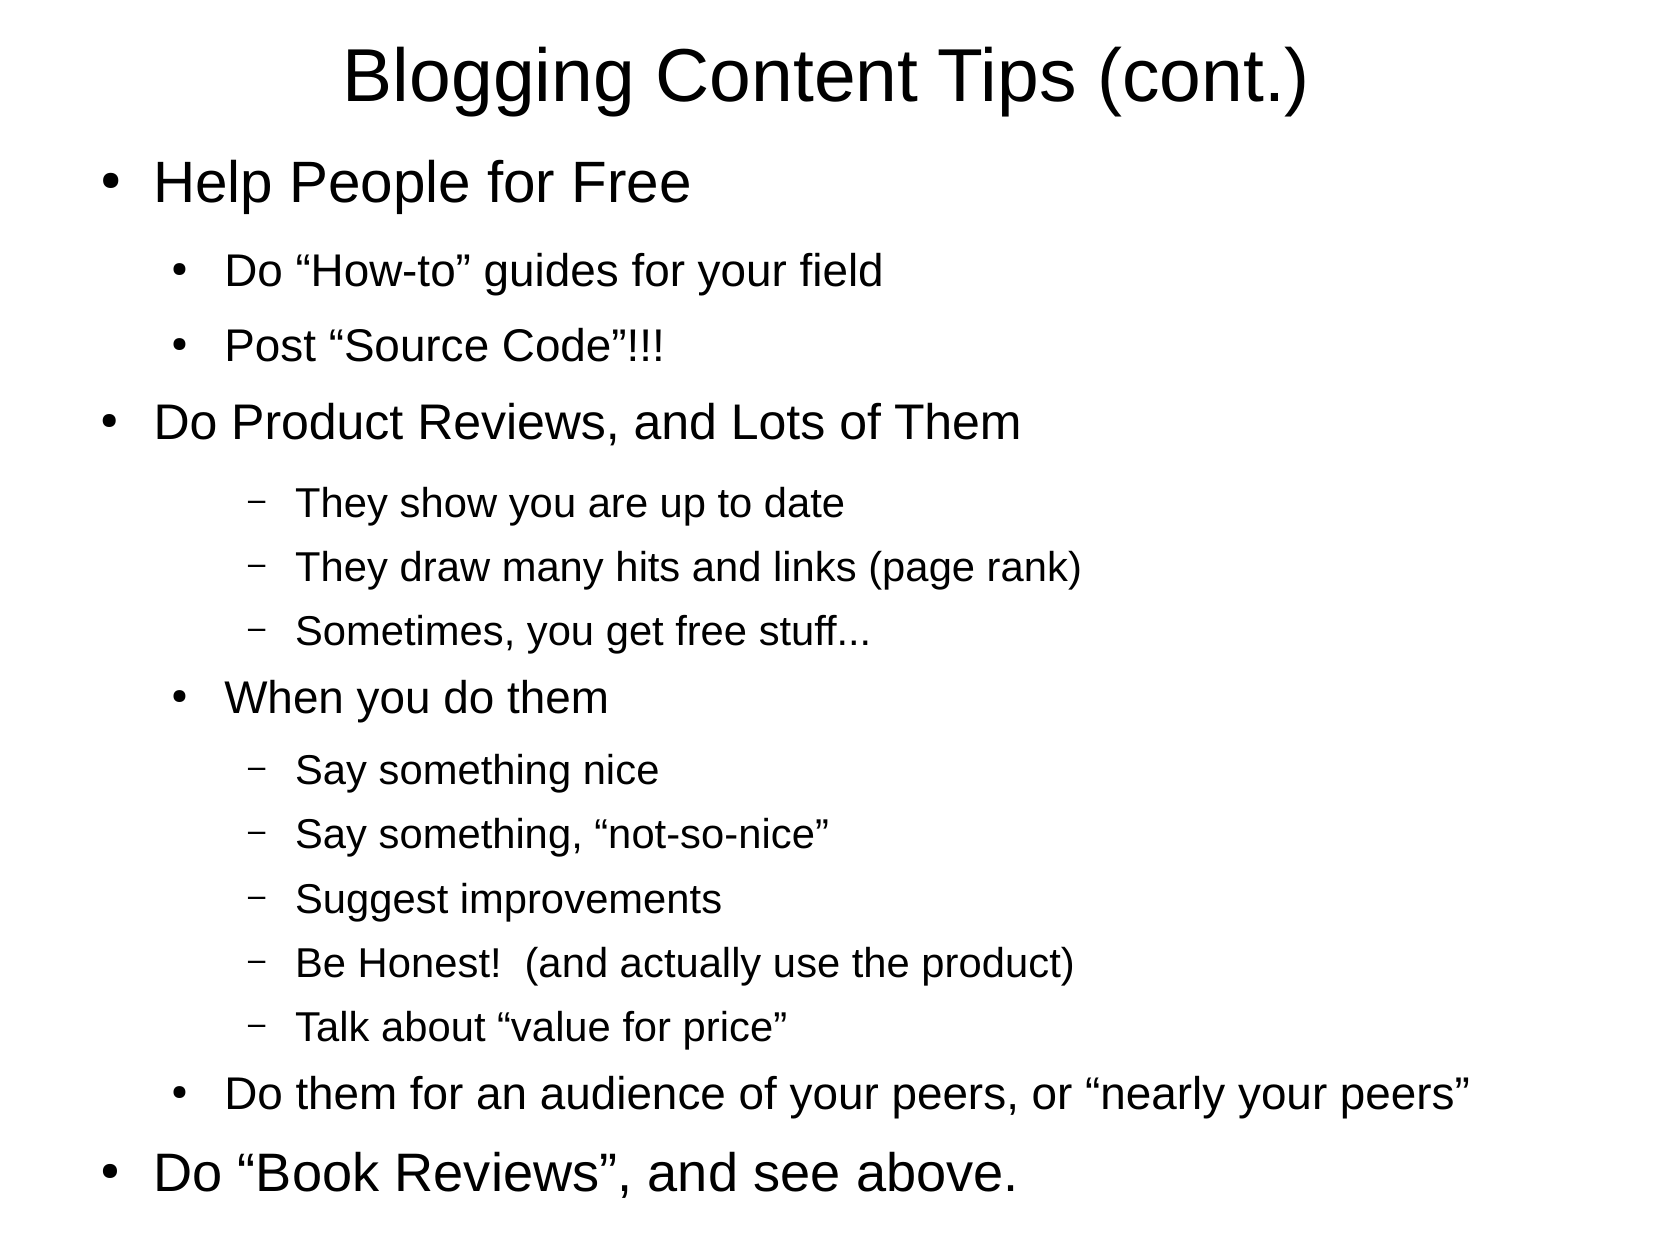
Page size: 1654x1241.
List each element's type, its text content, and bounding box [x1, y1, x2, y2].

list Help People for Free Do “How-to” guides for your field Post “Source Code”!!! Do Product Reviews, and Lots of Them They show you are up to date They draw many hits and links (page rank) Sometimes, you get free stuff... When you do them Say something nice Say something, “not-so-nice” Suggest improvements Be Honest! (and actually use the product) Talk about “value for price” Do them for an audience of your peers, or “nearly your peers” Do “Book Reviews”, and see above. [82, 150, 1571, 1238]
title Blogging Content Tips (cont.) [82, 33, 1571, 118]
